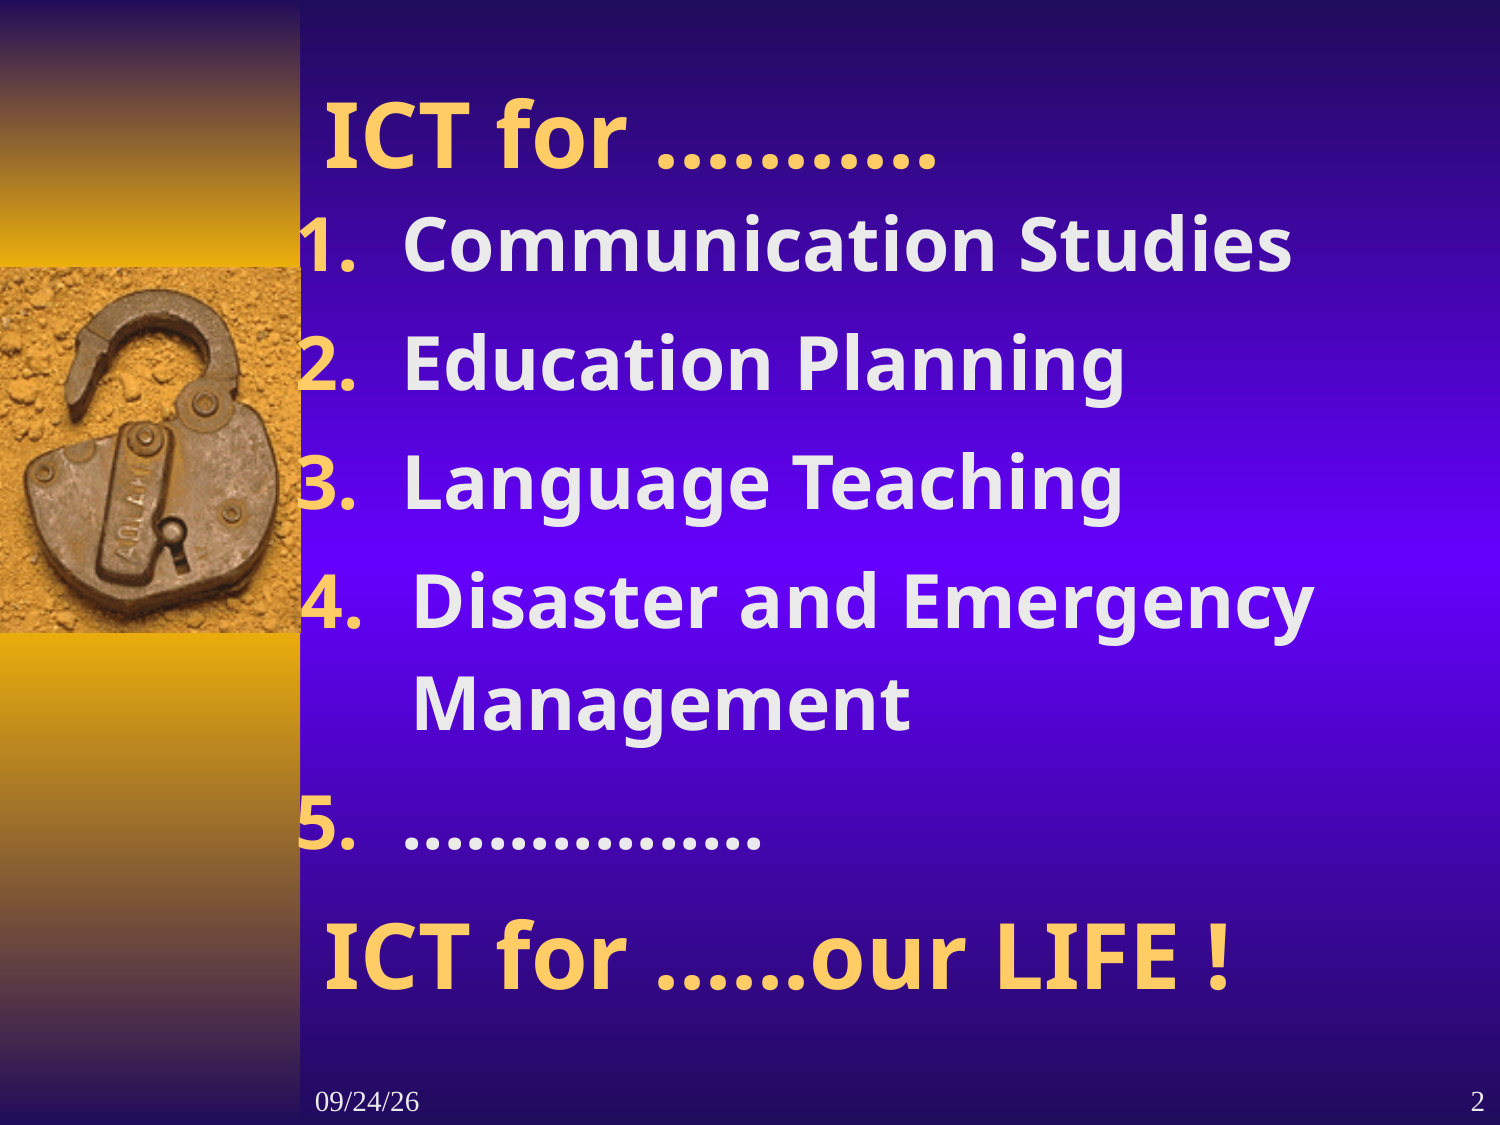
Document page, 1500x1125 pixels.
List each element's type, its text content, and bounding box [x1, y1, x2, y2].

subtitle Communication Studies Education Planning Language Teaching Disaster and Emergency Management ................. [295, 224, 1477, 839]
title ICT for ......our LIFE ! [324, 879, 1441, 1028]
picture [0, 267, 295, 633]
title ICT for ........... [324, 59, 1300, 207]
